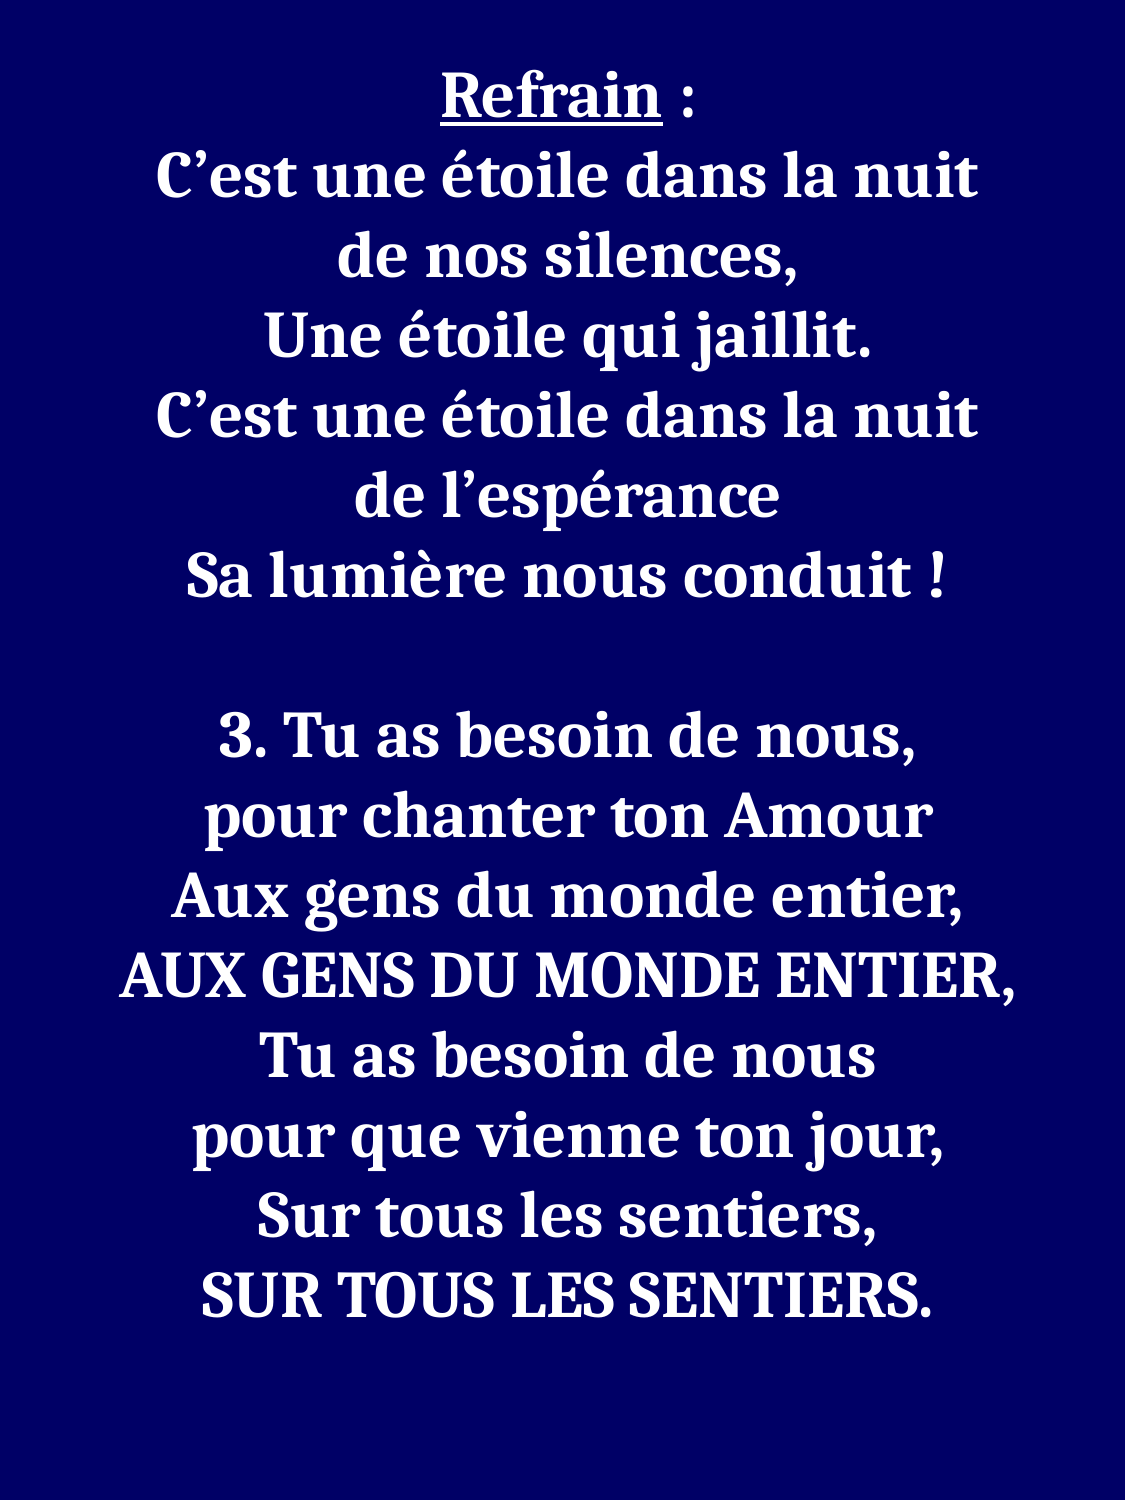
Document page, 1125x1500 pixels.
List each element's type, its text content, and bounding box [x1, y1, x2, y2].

text_box Refrain : C’est une étoile dans la nuit de nos silences, Une étoile qui jaillit. C’est une étoile dans la nuit de l’espérance Sa lumière nous conduit ! 3. Tu as besoin de nous, pour chanter ton Amour Aux gens du monde entier, AUX GENS DU MONDE ENTIER, Tu as besoin de nous pour que vienne ton jour, Sur tous les sentiers, SUR TOUS LES SENTIERS. [94, 43, 1043, 1338]
